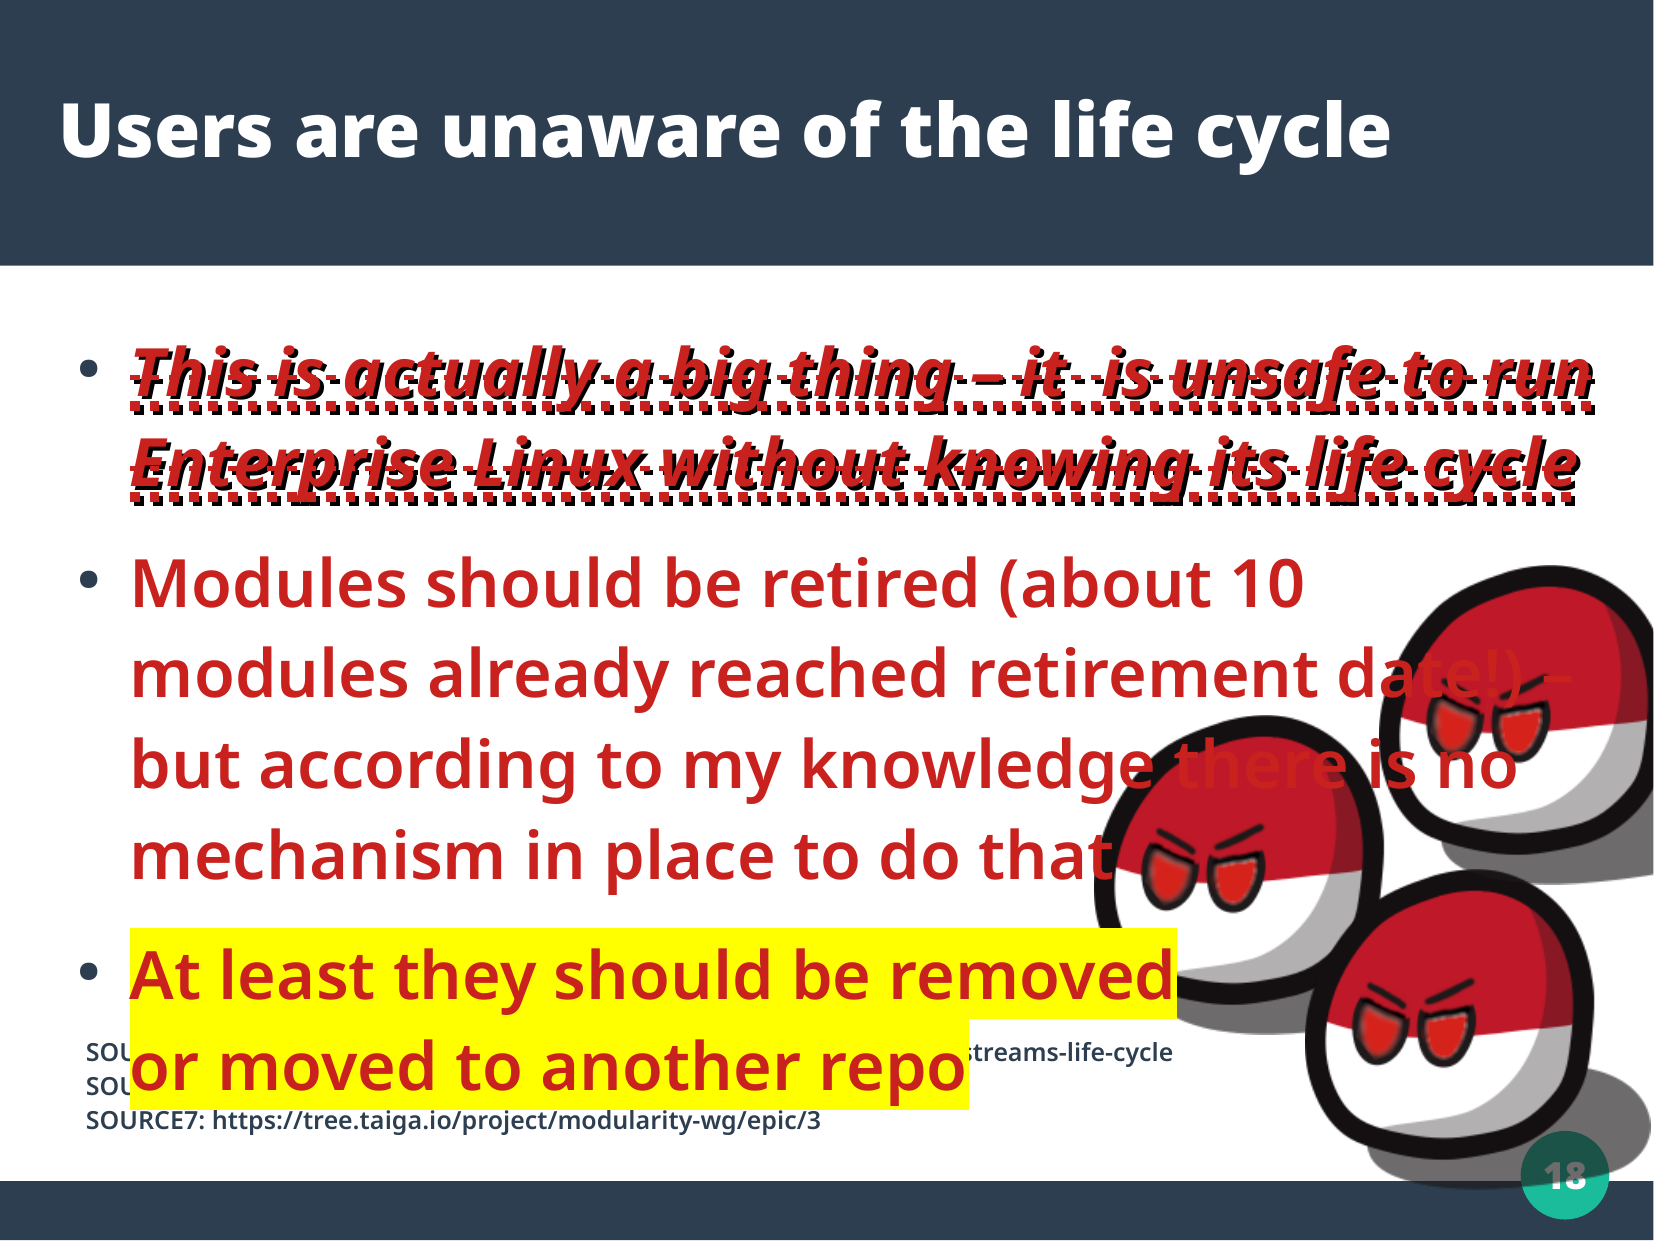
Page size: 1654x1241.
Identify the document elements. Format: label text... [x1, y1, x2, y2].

picture [1305, 565, 1654, 1190]
list This is actually a big thing – it is unsafe to run Enterprise Linux without knowing its life cycle Modules should be retired (about 10 modules already reached retirement date!) – but according to my knowledge there is no mechanism in place to do that At least they should be removed or moved to another repo [59, 324, 1595, 1152]
list SOURCE5: https://access.redhat.com/support/policy/updates/rhel8-app-streams-life-cycle SOURCE6: https://tree.taiga.io/project/modularity-wg/epics SOURCE7: https://tree.taiga.io/project/modularity-wg/epic/3 [15, 1035, 1246, 1219]
title Users are unaware of the life cycle [59, 49, 1595, 207]
